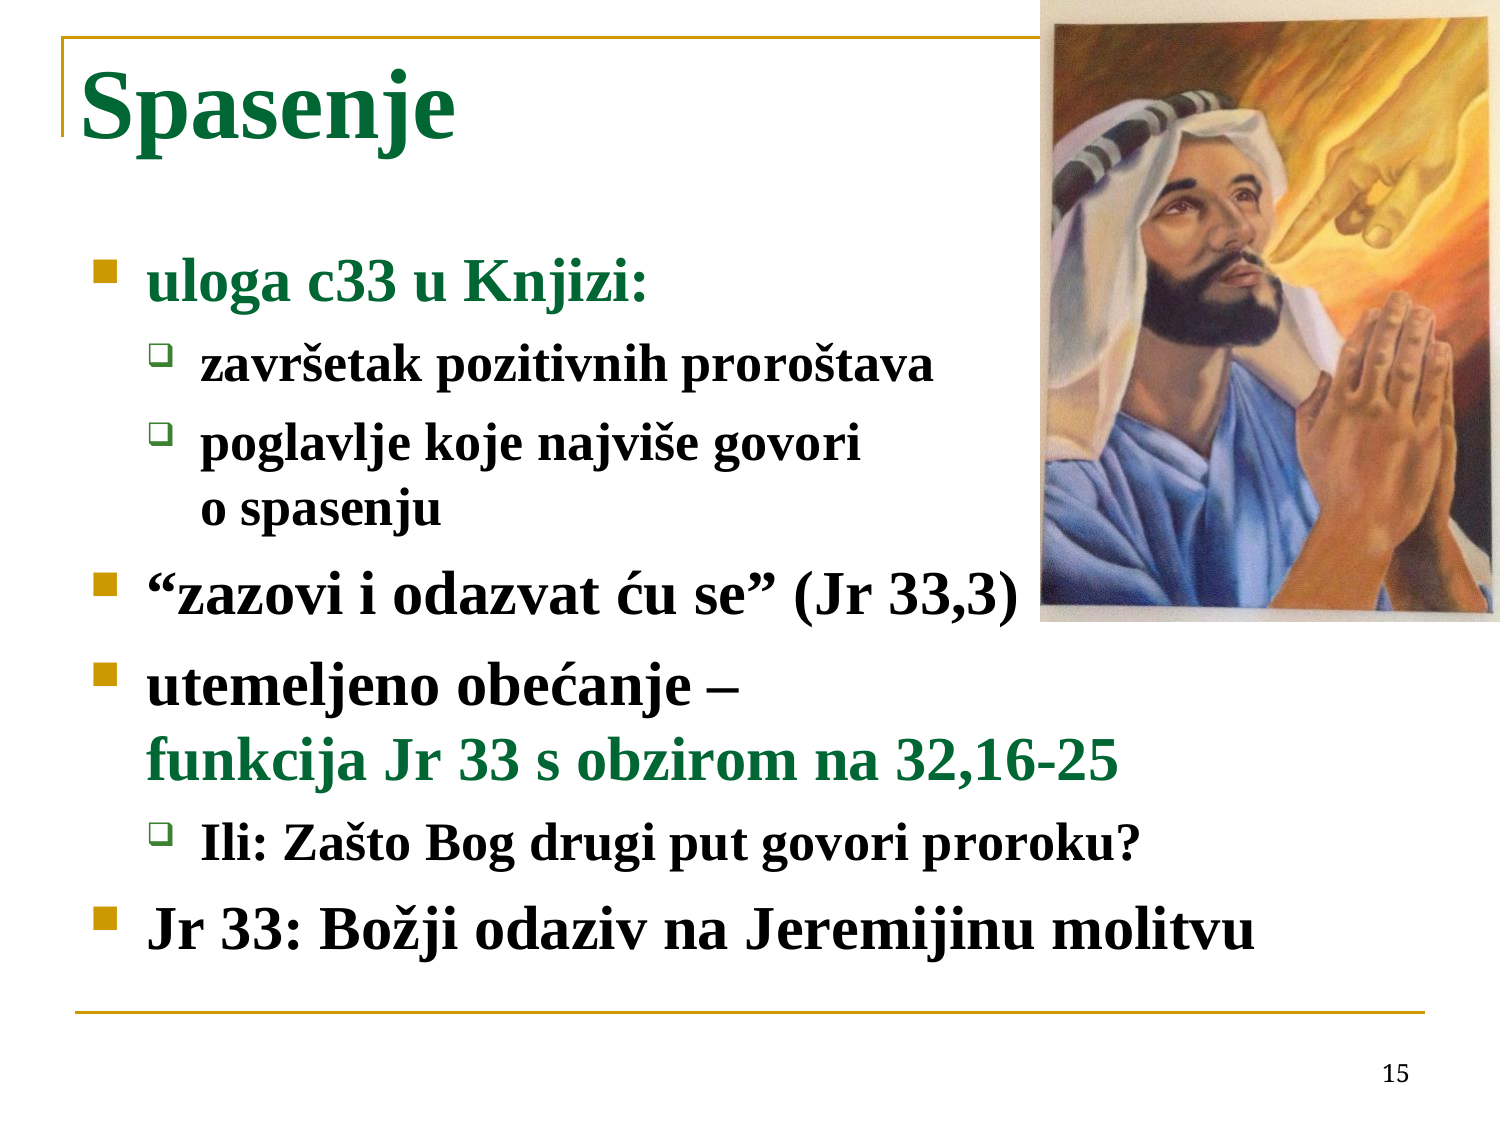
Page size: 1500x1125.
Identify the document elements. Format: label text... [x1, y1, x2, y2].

picture [1040, 0, 1500, 622]
text_box <number> [1074, 1024, 1426, 1100]
title Spasenje [64, 30, 1040, 173]
list uloga c33 u Knjizi: završetak pozitivnih proroštava poglavlje koje najviše govori o spasenju “zazovi i odazvat ću se” (Jr 33,3) utemeljeno obećanje – funkcija Jr 33 s obzirom na 32,16-25 Ili: Zašto Bog drugi put govori proroku? Jr 33: Božji odaziv na Jeremijinu molitvu [75, 231, 1426, 1006]
